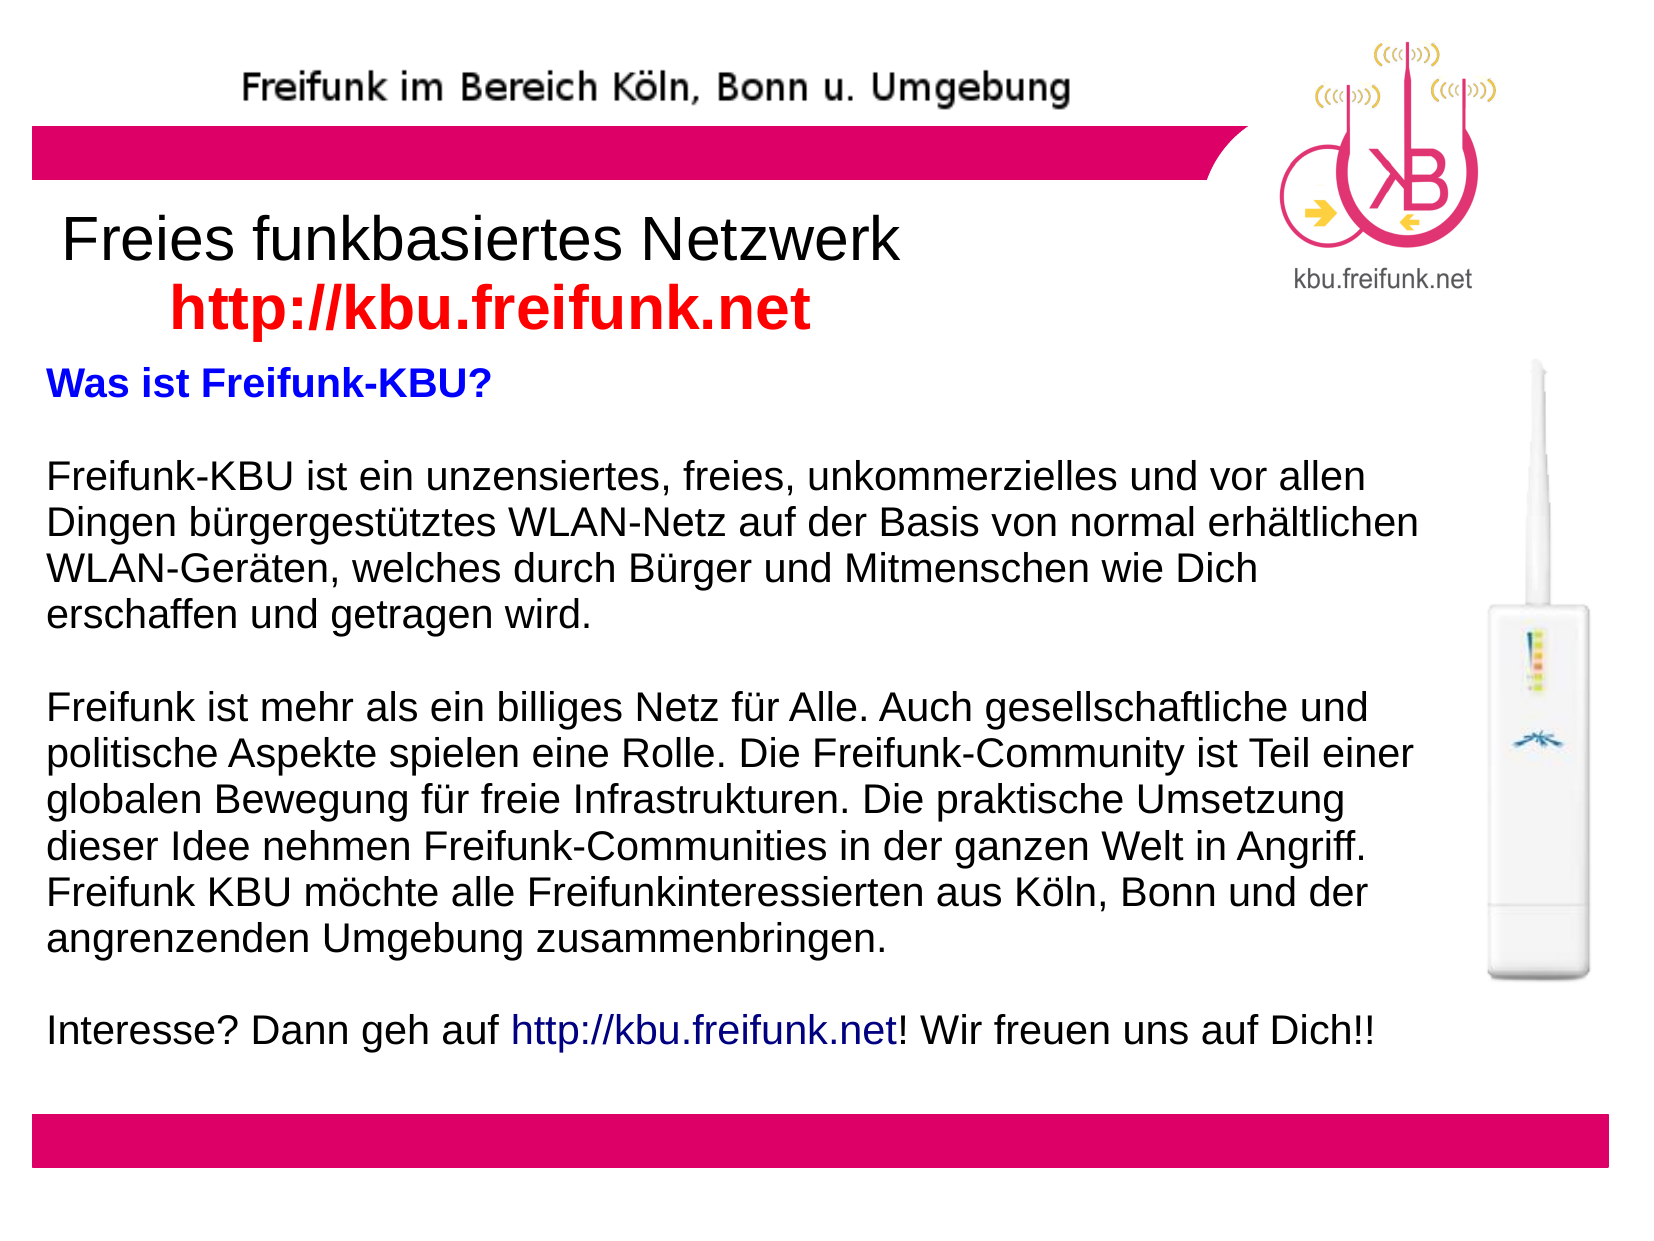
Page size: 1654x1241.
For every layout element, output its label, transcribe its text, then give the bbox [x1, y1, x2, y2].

picture [1269, 32, 1654, 1002]
text_box Was ist Freifunk-KBU? Freifunk-KBU ist ein unzensiertes, freies, unkommerzielles und vor allen Dingen bürgergestütztes WLAN-Netz auf der Basis von normal erhältlichen WLAN-Geräten, welches durch Bürger und Mitmenschen wie Dich erschaffen und getragen wird. Freifunk ist mehr als ein billiges Netz für Alle. Auch gesellschaftliche und politische Aspekte spielen eine Rolle. Die Freifunk-Community ist Teil einer globalen Bewegung für freie Infrastrukturen. Die praktische Umsetzung dieser Idee nehmen Freifunk-Communities in der ganzen Welt in Angriff. Freifunk KBU möchte alle Freifunkinteressierten aus Köln, Bonn und der angrenzenden Umgebung zusammenbringen. Interesse? Dann geh auf http://kbu.freifunk.net! Wir freuen uns auf Dich!! [46, 360, 1447, 1054]
text_box Freies funkbasiertes Netzwerk http://kbu.freifunk.net [61, 203, 1169, 360]
picture [236, 58, 1076, 114]
